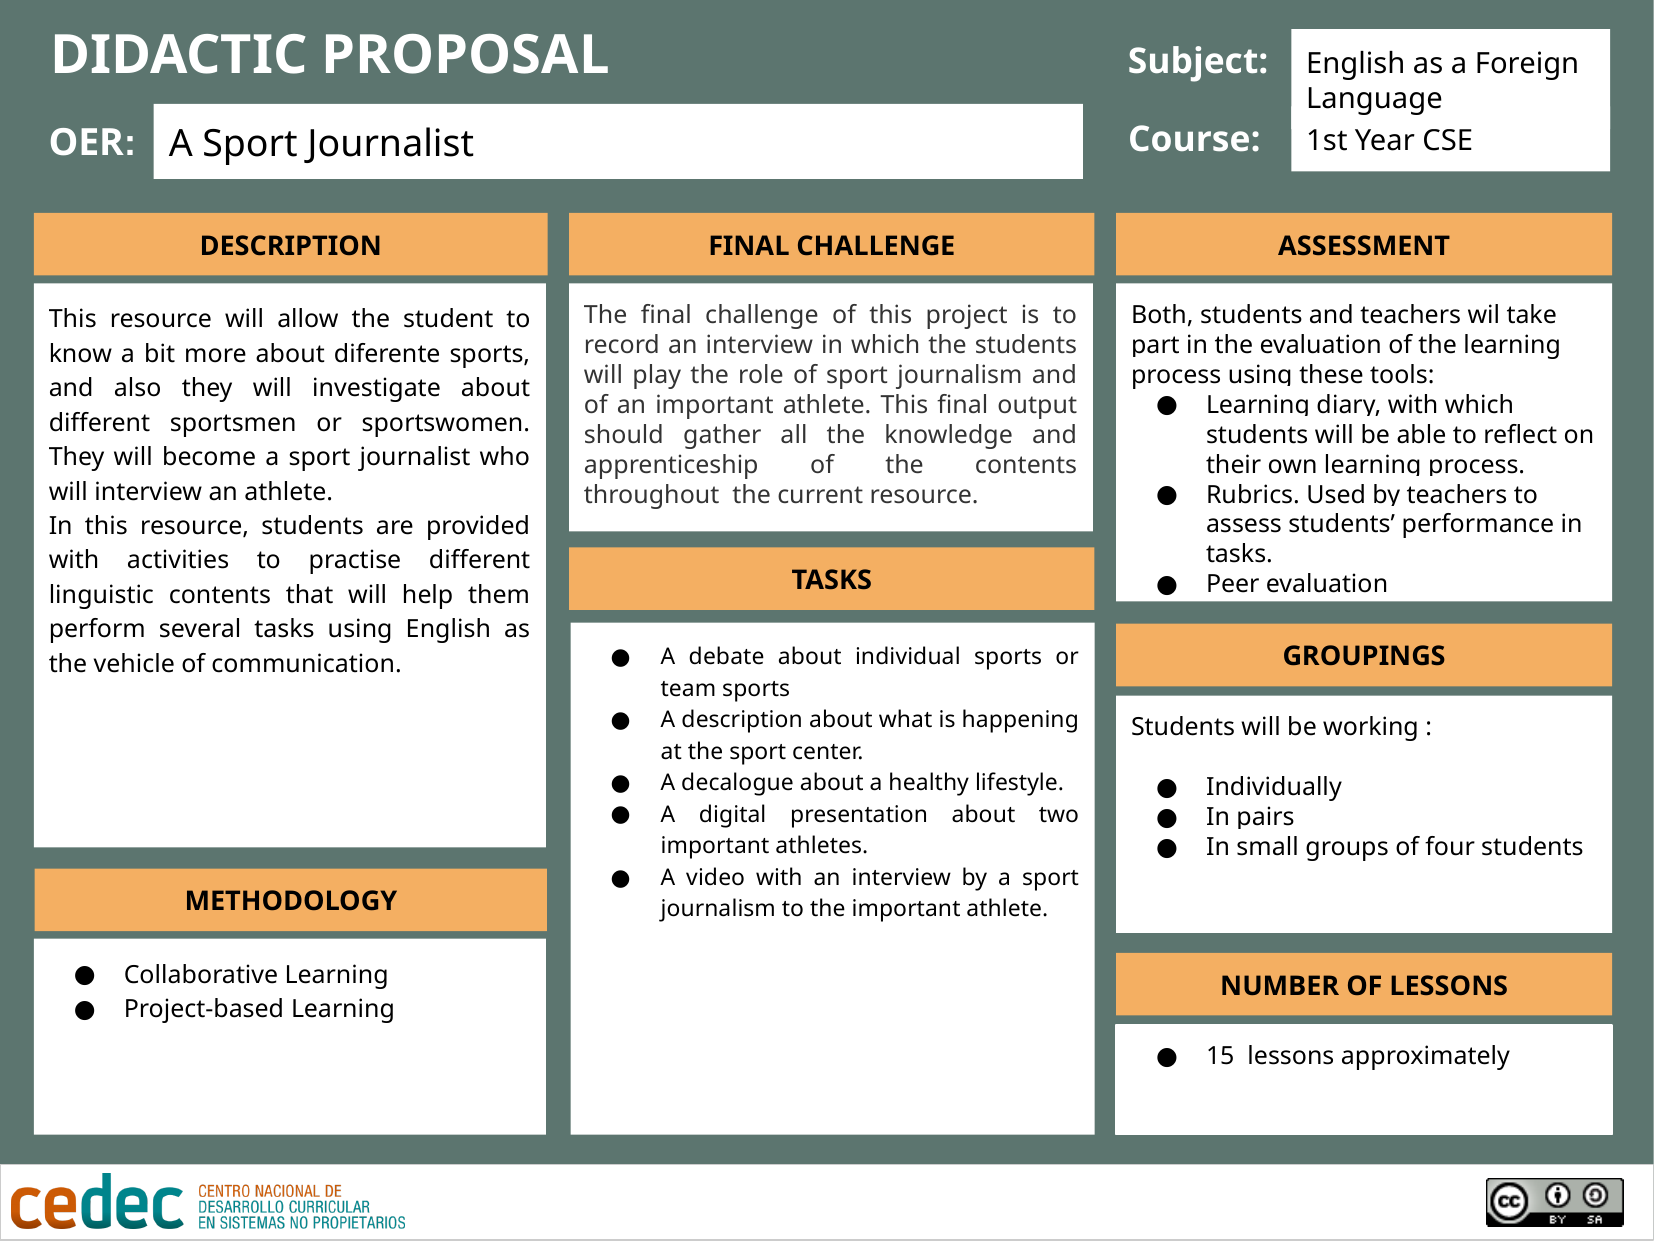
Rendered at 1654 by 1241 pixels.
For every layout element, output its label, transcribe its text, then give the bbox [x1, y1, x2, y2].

text_box DIDACTIC PROPOSAL [35, 11, 1028, 110]
text_box TASKS [569, 547, 1095, 610]
text_box Subject: [1113, 30, 1291, 94]
text_box [0, 1164, 1654, 1241]
text_box 1st Year CSE [1291, 130, 1611, 172]
text_box DESCRIPTION [33, 212, 548, 276]
text_box Students will be working : Individually In pairs In small groups of four students [1116, 695, 1613, 933]
text_box The final challenge of this project is to record an interview in which the students will play the role of sport journalism and of an important athlete. This final output should gather all the knowledge and apprenticeship of the contents throughout the current resource. [569, 283, 1093, 532]
text_box A Sport Journalist [153, 103, 1083, 179]
text_box METHODOLOGY [34, 868, 547, 932]
text_box OER: [33, 110, 153, 174]
picture [1486, 1178, 1624, 1227]
text_box English as a Foreign Language [1291, 29, 1611, 130]
text_box NUMBER OF LESSONS [1116, 952, 1613, 1016]
text_box Both, students and teachers wil take part in the evaluation of the learning process using these tools: Learning diary, with which students will be able to reflect on their own learning process. Rubrics. Used by teachers to assess students’ performance in tasks. Peer evaluation [1116, 283, 1613, 602]
text_box Course: [1113, 109, 1303, 173]
text_box A debate about individual sports or team sports A description about what is happening at the sport center. A decalogue about a healthy lifestyle. A digital presentation about two important athletes. A video with an interview by a sport journalism to the important athlete. [570, 622, 1095, 1135]
picture [11, 1173, 405, 1229]
text_box Collaborative Learning Project-based Learning [33, 938, 546, 1135]
text_box FINAL CHALLENGE [569, 212, 1095, 276]
text_box This resource will allow the student to know a bit more about diferente sports, and also they will investigate about different sportsmen or sportswomen. They will become a sport journalist who will interview an athlete. In this resource, students are provided with activities to practise different linguistic contents that will help them perform several tasks using English as the vehicle of communication. [33, 283, 546, 848]
text_box 15 lessons approximately [1116, 1024, 1613, 1135]
text_box GROUPINGS [1116, 623, 1613, 687]
text_box ASSESSMENT [1116, 212, 1613, 276]
